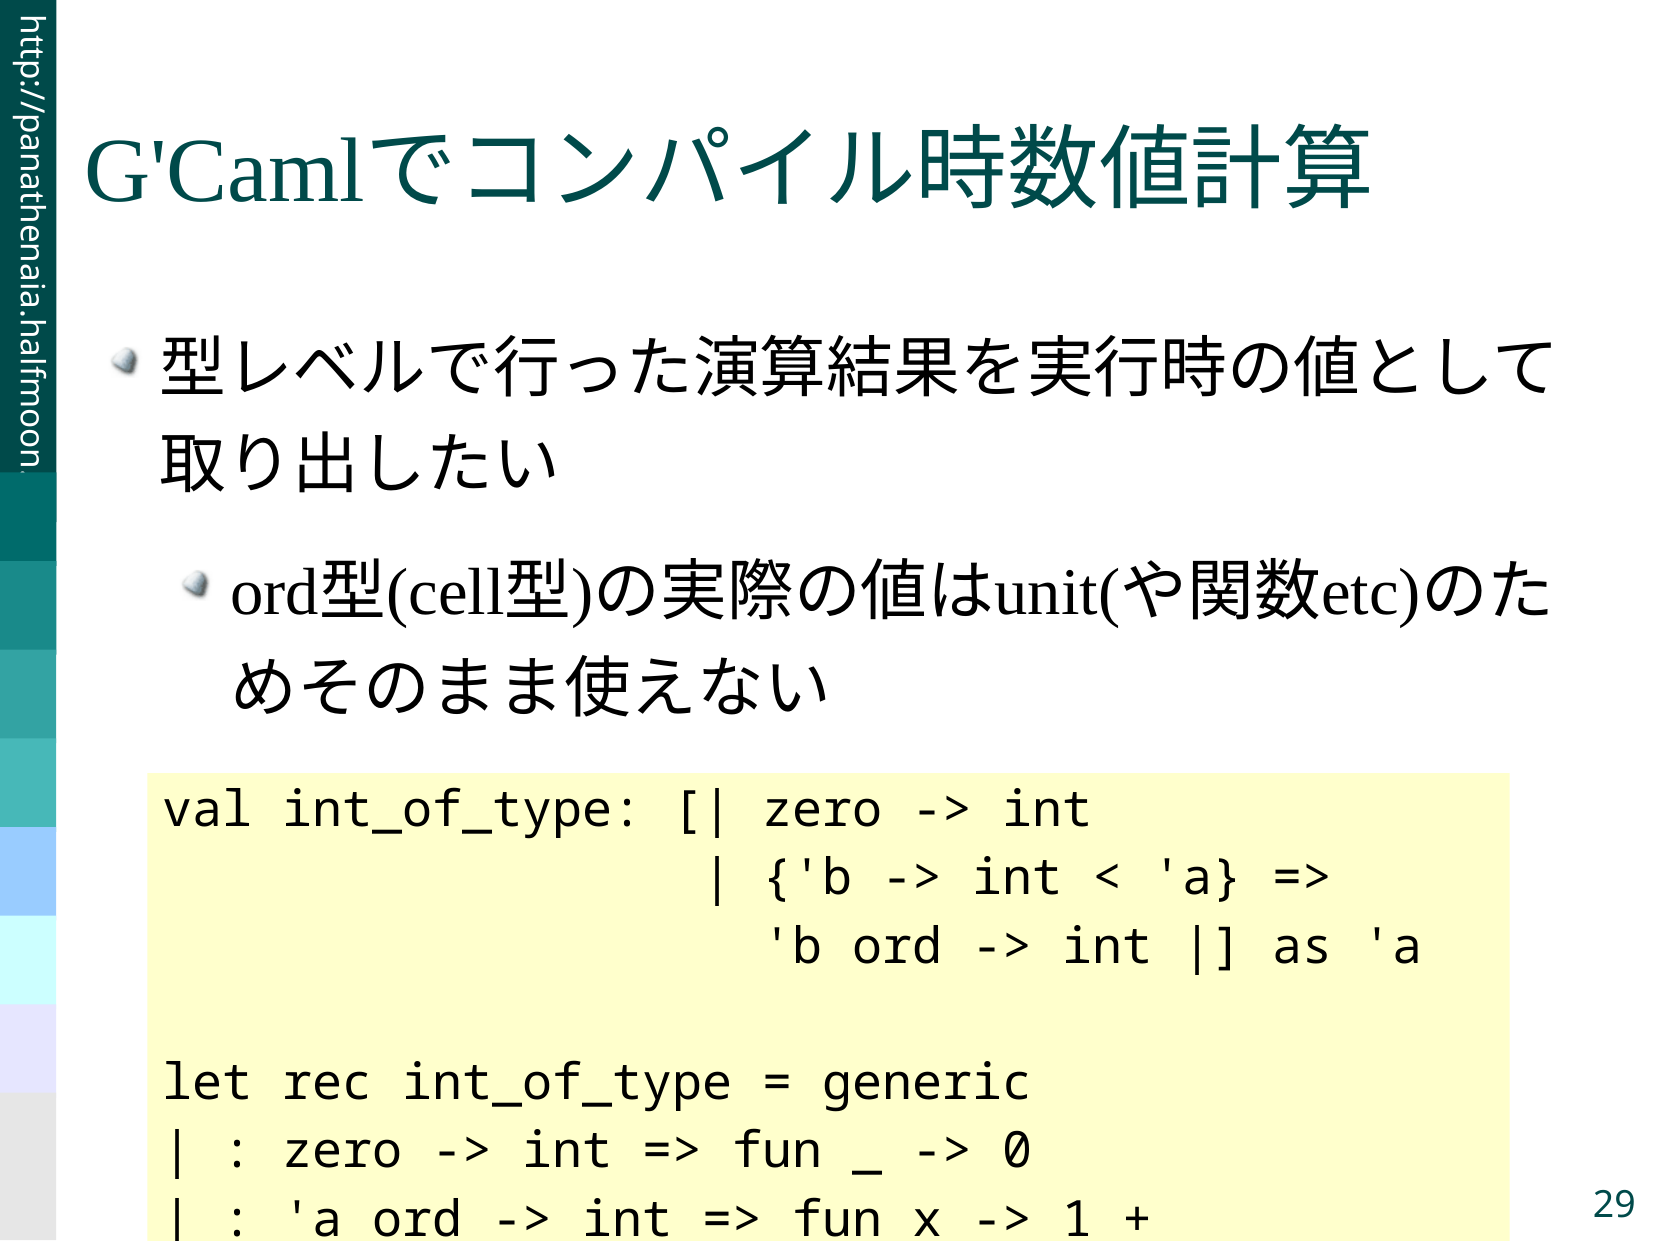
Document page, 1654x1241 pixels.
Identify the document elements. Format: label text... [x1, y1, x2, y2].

title G'Camlでコンパイル時数値計算 [84, 57, 1573, 265]
text_box val int_of_type: [| zero -> int | {'b -> int < 'a} => 'b ord -> int |] as 'a let rec int_of_type = generic | : zero -> int => fun _ -> 0 | : 'a ord -> int => fun x -> 1 + int_of_type (cdr x) [147, 773, 1510, 1139]
list 型レベルで行った演算結果を実行時の値として取り出したい ord型(cell型)の実際の値はunit(や関数etc)のためそのまま使えない 実行時に型のネスト階層分だけ再帰して+1 [88, 313, 1577, 1133]
